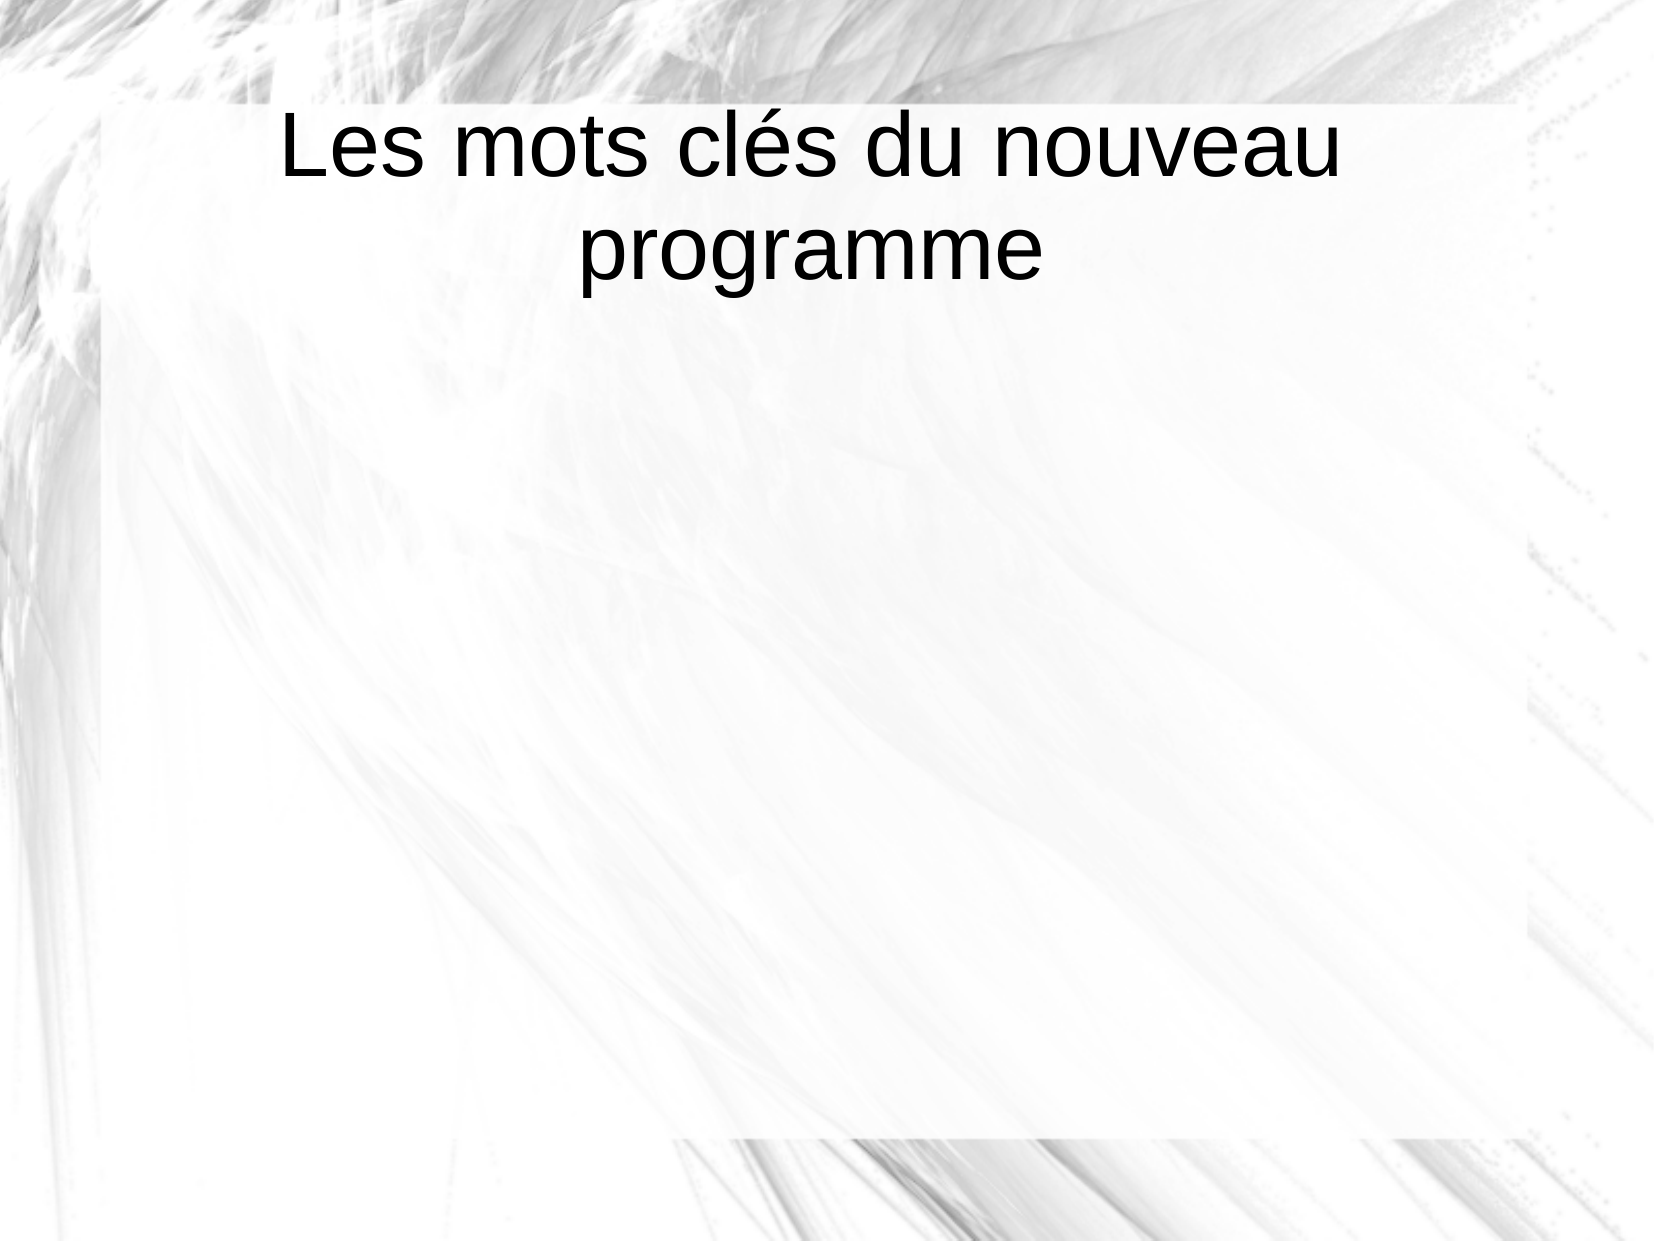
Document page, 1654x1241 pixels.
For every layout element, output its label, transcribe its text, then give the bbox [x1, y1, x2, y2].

title Les mots clés du nouveau programme [118, 93, 1506, 299]
picture [0, 0, 1654, 1241]
